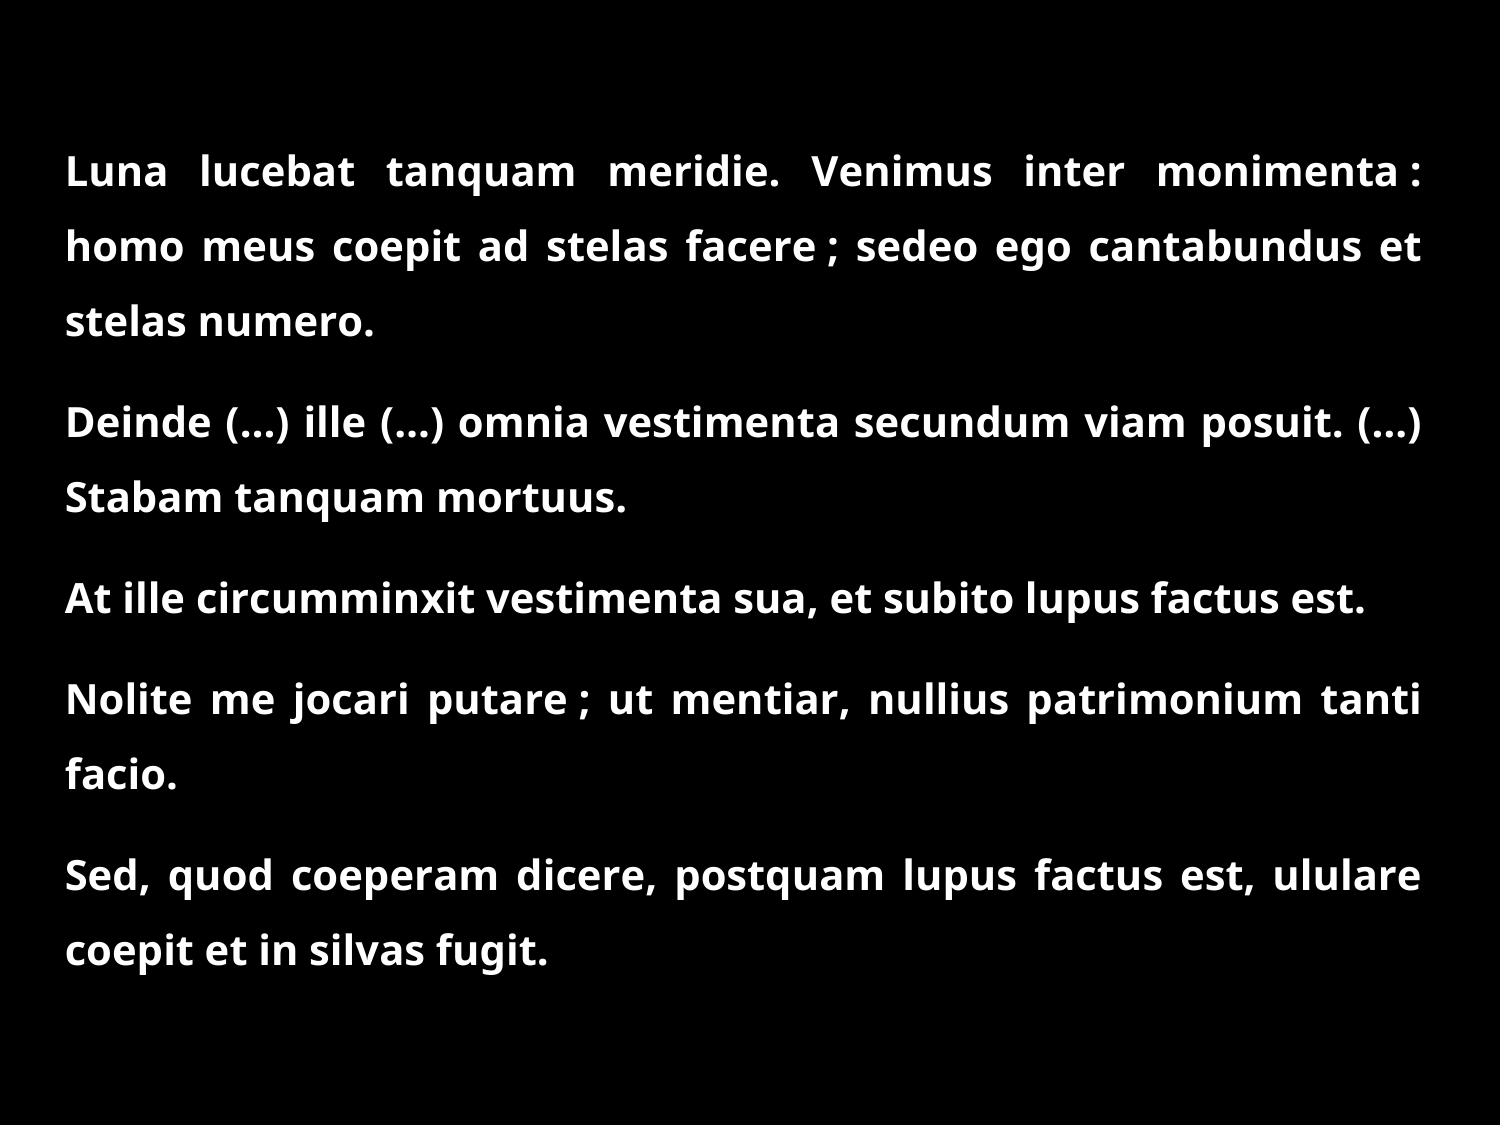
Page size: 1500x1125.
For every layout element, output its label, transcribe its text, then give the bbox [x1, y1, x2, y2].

text_box Luna lucebat tanquam meridie. Venimus inter monimenta : homo meus coepit ad stelas facere ; sedeo ego cantabundus et stelas numero. Deinde (…) ille (…) omnia vestimenta secundum viam posuit. (…) Stabam tanquam mortuus. At ille circumminxit vestimenta sua, et subito lupus factus est. Nolite me jocari putare ; ut mentiar, nullius patrimonium tanti facio. Sed, quod coeperam dicere, postquam lupus factus est, ululare coepit et in silvas fugit. [49, 112, 1438, 982]
